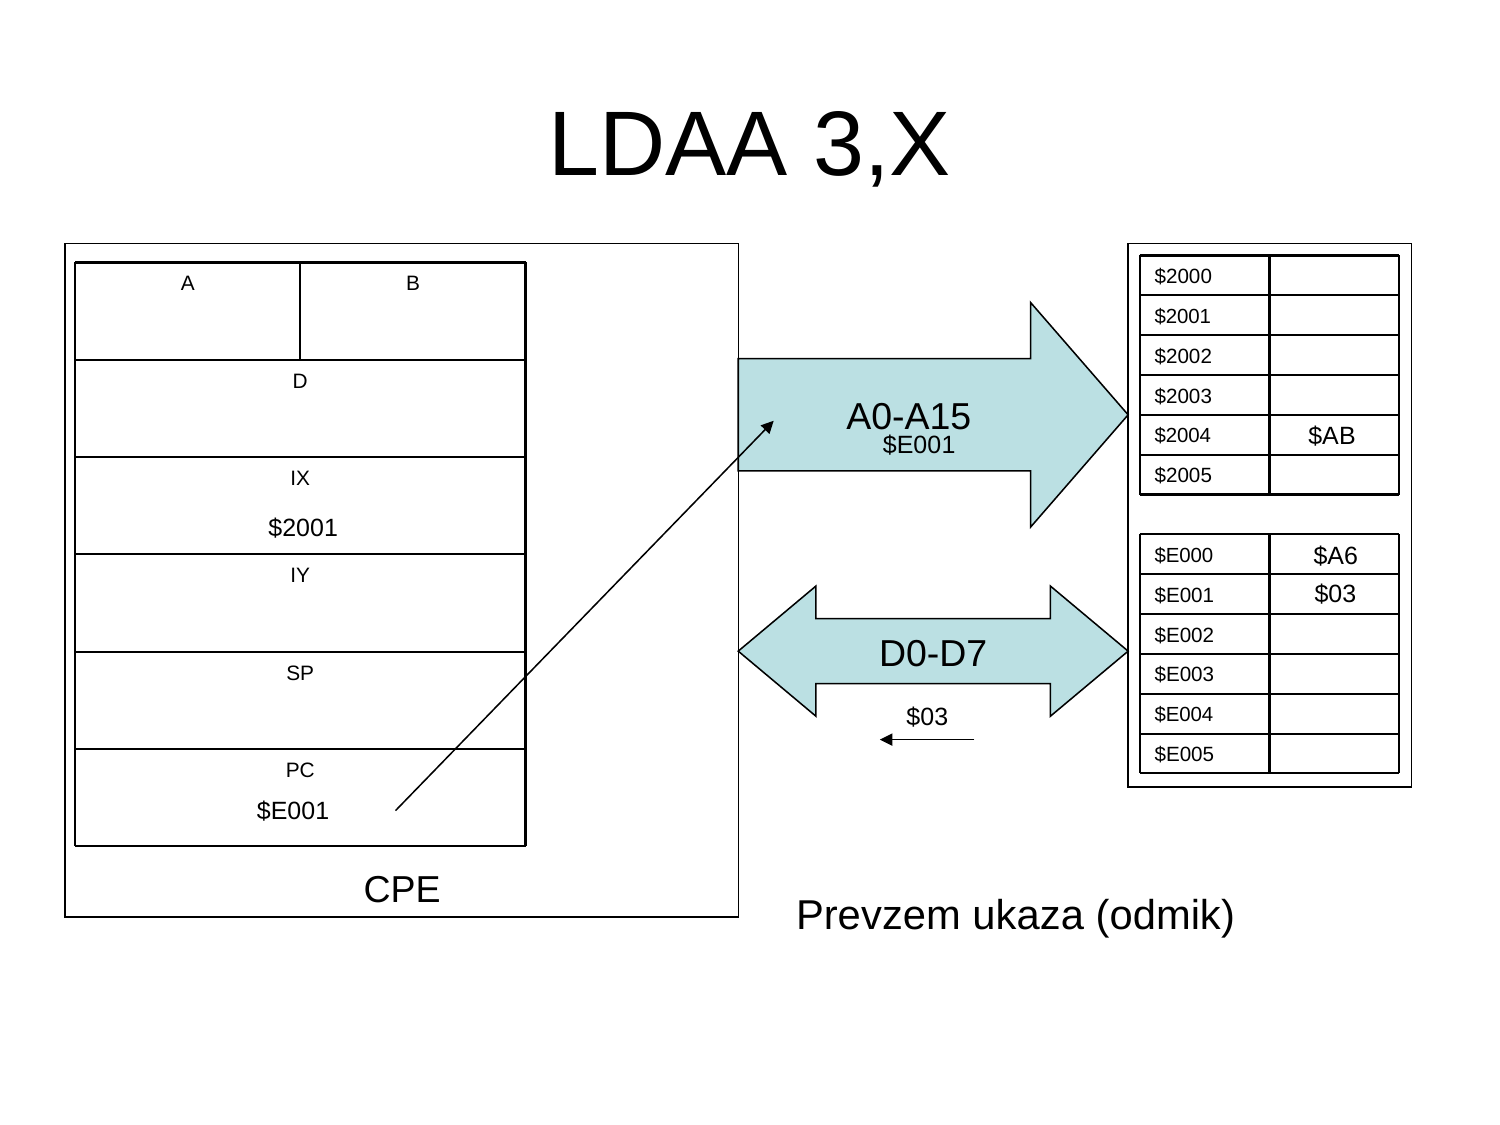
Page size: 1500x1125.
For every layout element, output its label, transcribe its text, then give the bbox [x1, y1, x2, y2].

text_box $2000 [1141, 257, 1268, 294]
text_box $2005 [1141, 456, 1268, 493]
text_box $2002 [1141, 336, 1268, 374]
text_box $E004 [1141, 695, 1268, 733]
text_box LDAA 3,X [75, 45, 1426, 233]
text_box B [301, 264, 524, 359]
text_box $E001 [868, 420, 971, 467]
text_box $E000 [1141, 535, 1268, 573]
text_box $A6 [1298, 531, 1374, 578]
text_box $2001 [253, 503, 354, 549]
text_box Prevzem ukaza (odmik) [781, 880, 1251, 946]
text_box CPE [348, 857, 456, 919]
text_box D0-D7 [738, 586, 1129, 717]
text_box D [76, 361, 524, 456]
text_box $AB [1293, 411, 1371, 458]
text_box $2004 [1141, 416, 1268, 454]
text_box A [76, 264, 299, 359]
text_box $E001 [242, 786, 345, 833]
text_box $2001 [1141, 296, 1268, 334]
text_box SP [459, 681, 524, 748]
text_box $2003 [1141, 376, 1268, 414]
text_box $E002 [1141, 615, 1268, 653]
text_box A0-A15 [738, 302, 1129, 528]
text_box $E005 [1141, 735, 1268, 772]
text_box $03 [1299, 570, 1372, 616]
text_box IY [76, 555, 524, 651]
text_box IX [76, 458, 524, 553]
text_box $E003 [1141, 655, 1268, 693]
text_box $E001 [1141, 575, 1268, 613]
text_box $03 [891, 692, 964, 738]
text_box PC [76, 750, 524, 845]
text_box SP [76, 653, 524, 748]
